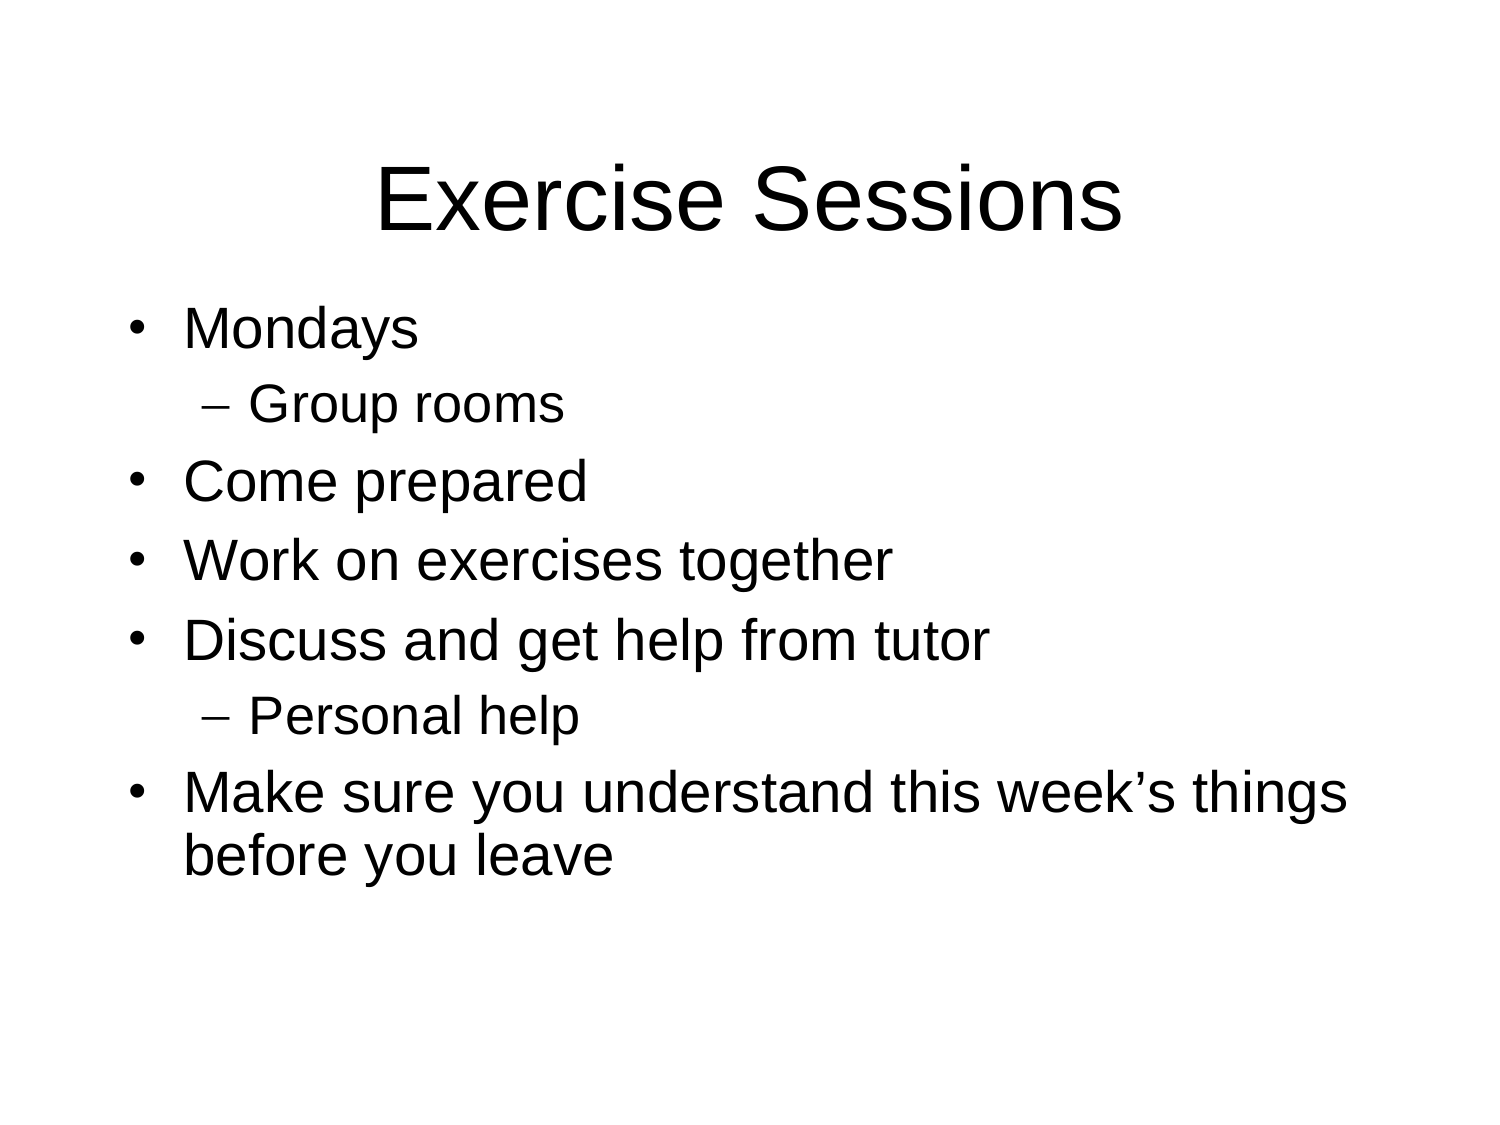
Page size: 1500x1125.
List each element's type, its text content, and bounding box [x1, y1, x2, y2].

list Mondays Group rooms Come prepared Work on exercises together Discuss and get help from tutor Personal help Make sure you understand this week’s things before you leave [112, 290, 1388, 966]
title Exercise Sessions [112, 99, 1388, 288]
